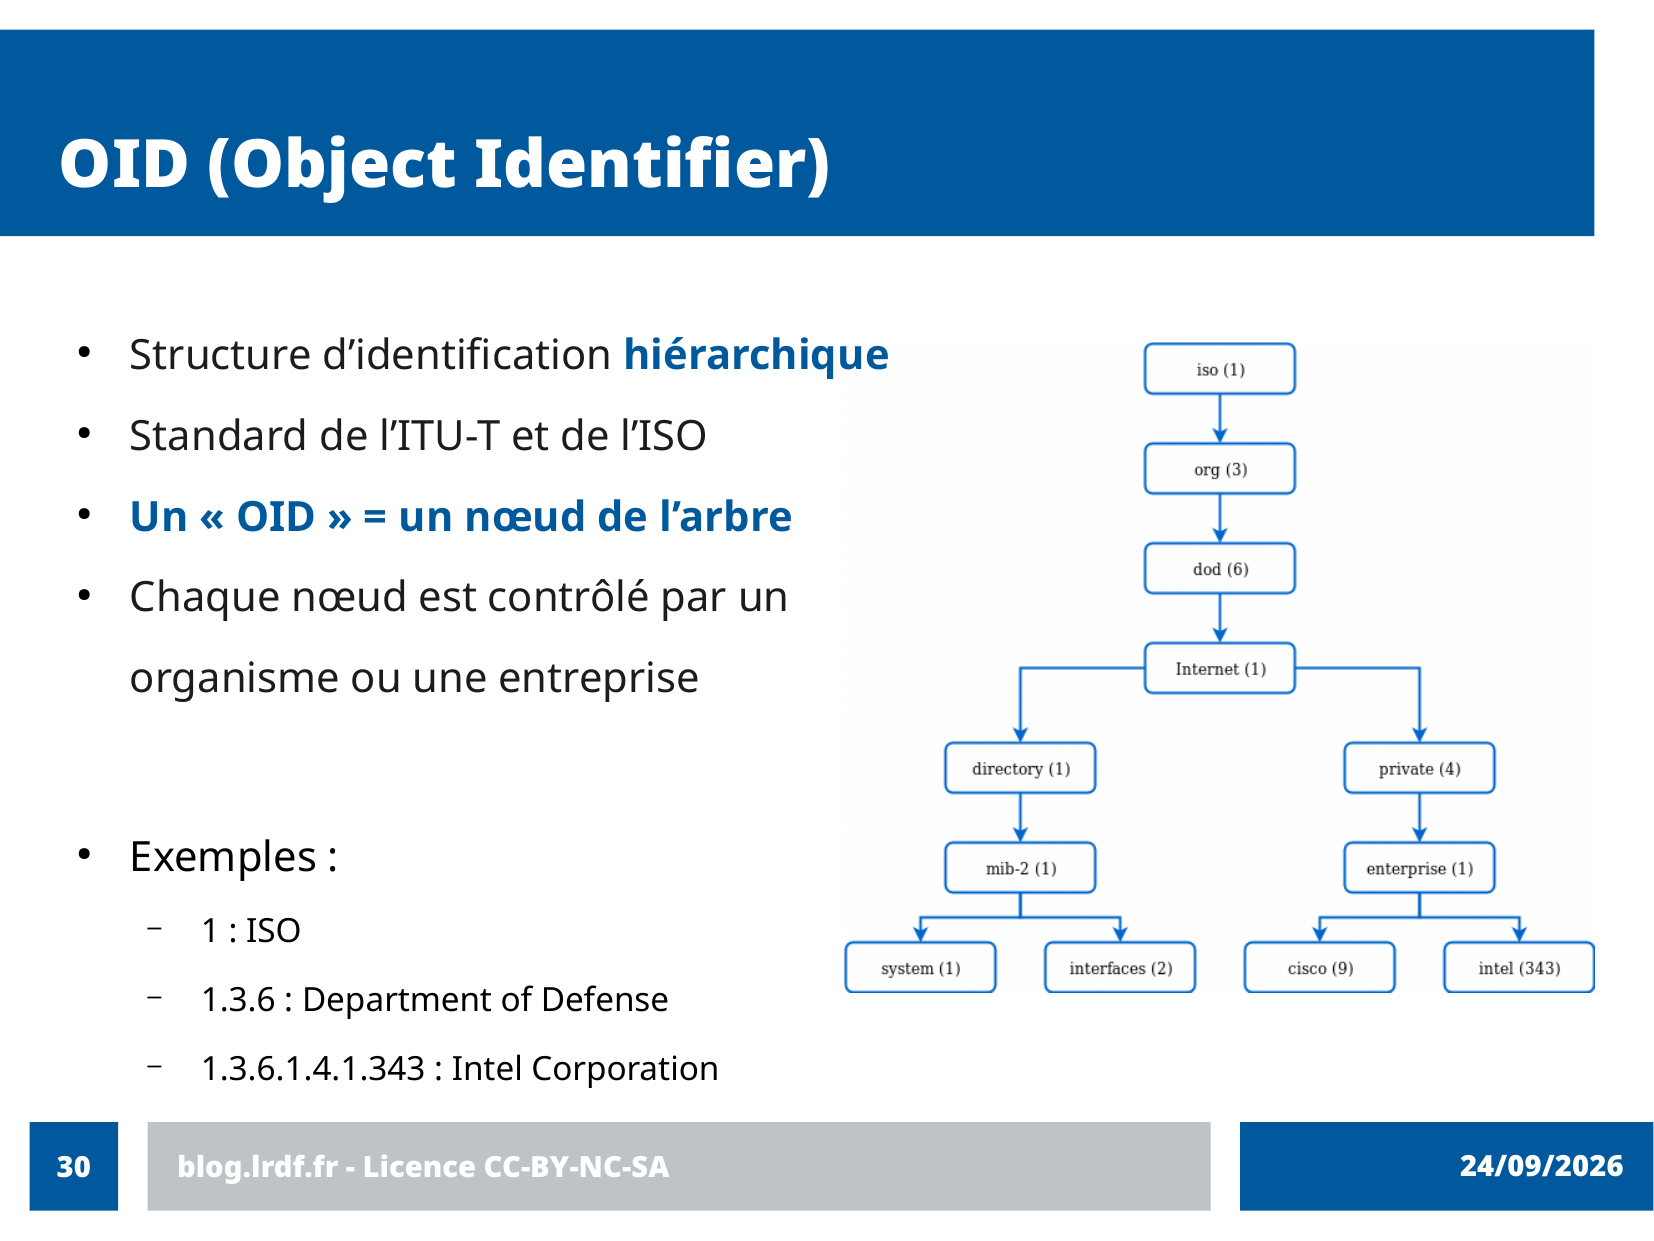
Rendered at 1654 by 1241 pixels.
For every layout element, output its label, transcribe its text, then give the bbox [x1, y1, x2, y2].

picture [1565, 342, 1595, 993]
title OID (Object Identifier) [59, 59, 1595, 207]
list Structure d’identification hiérarchique Standard de l’ITU-T et de l’ISO Un « OID » = un nœud de l’arbre Chaque nœud est contrôlé par un organisme ou une entreprise Exemples : 1 : ISO 1.3.6 : Department of Defense 1.3.6.1.4.1.343 : Intel Corporation [59, 324, 1565, 1093]
